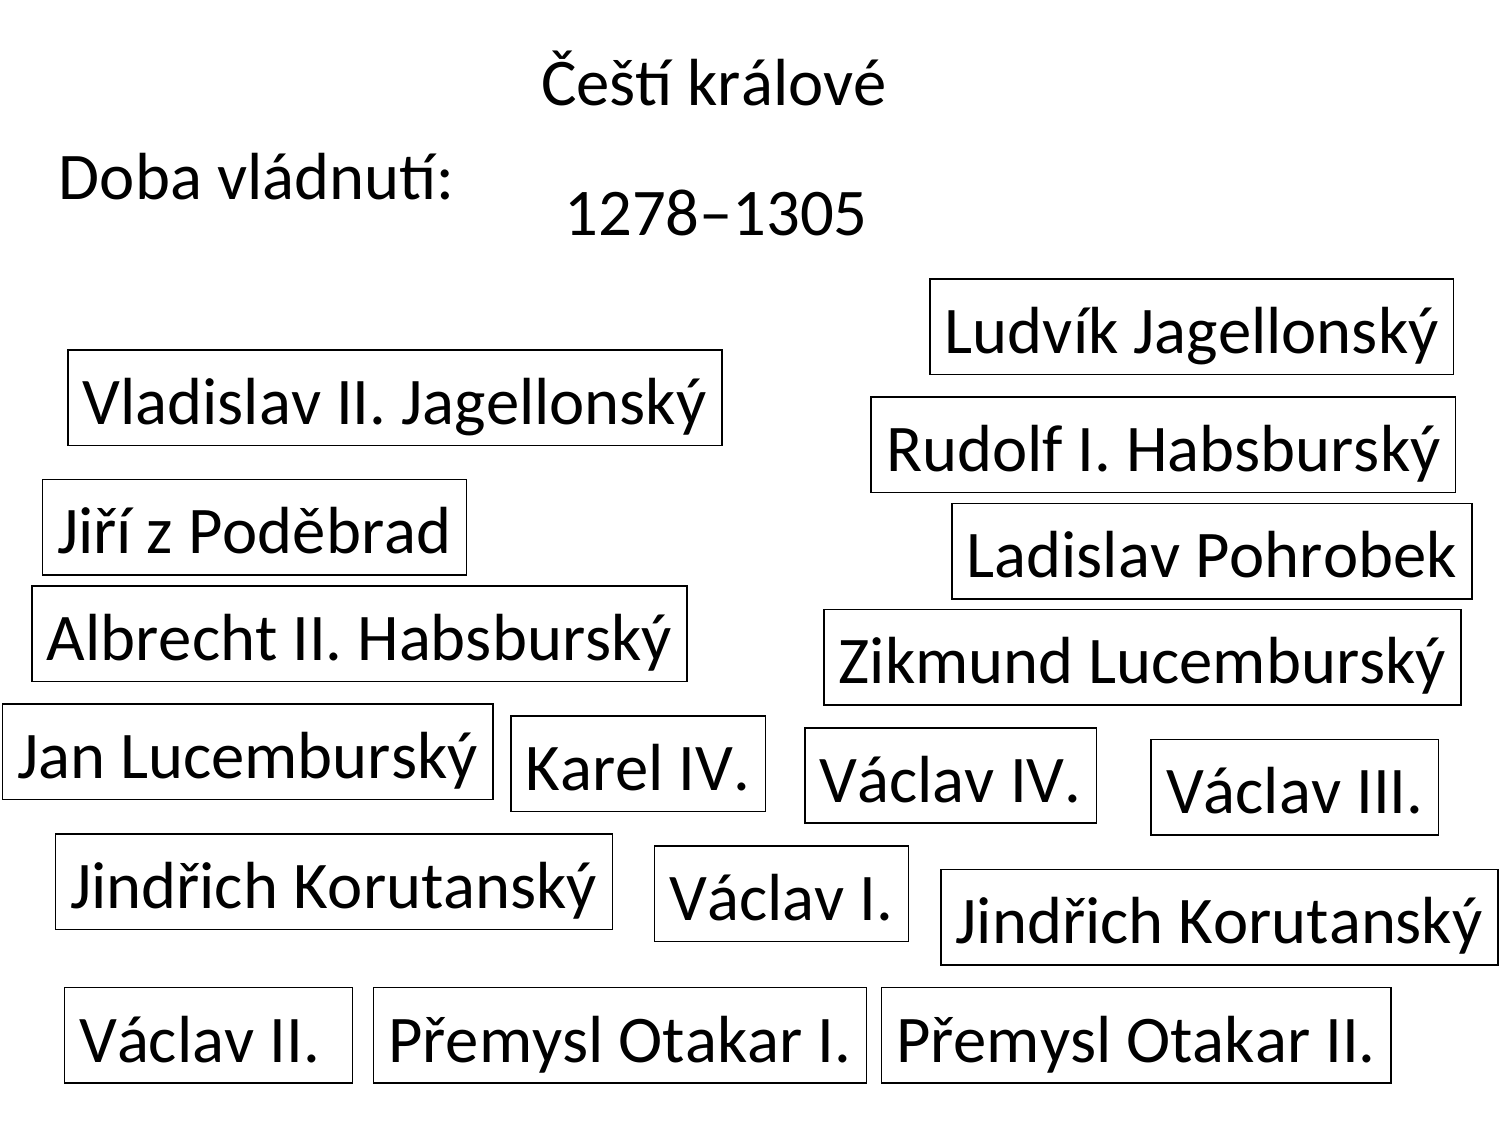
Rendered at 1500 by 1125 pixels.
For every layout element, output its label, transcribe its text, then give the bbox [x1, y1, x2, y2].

text_box Václav II. [64, 987, 353, 1084]
text_box Jan Lucemburský [2, 704, 493, 800]
text_box Václav I. [654, 846, 909, 942]
text_box Jindřich Korutanský [940, 869, 1498, 965]
text_box Albrecht II. Habsburský [32, 586, 687, 682]
text_box Jindřich Korutanský [55, 834, 613, 930]
text_box Vladislav II. Jagellonský [68, 349, 722, 446]
text_box Ludvík Jagellonský [929, 278, 1454, 375]
text_box Přemysl Otakar II. [881, 987, 1392, 1084]
text_box Rudolf I. Habsburský [871, 397, 1456, 493]
text_box 1278–1305 [549, 160, 883, 257]
text_box Doba vládnutí: [44, 125, 470, 221]
text_box Zikmund Lucemburský [824, 609, 1462, 706]
text_box Jiří z Poděbrad [42, 479, 467, 576]
text_box Václav III. [1151, 739, 1439, 835]
text_box Čeští králové [526, 30, 903, 127]
text_box Karel IV. [510, 716, 766, 812]
text_box Přemysl Otakar I. [373, 987, 867, 1084]
text_box Václav IV. [805, 727, 1097, 824]
text_box Ladislav Pohrobek [951, 503, 1473, 599]
